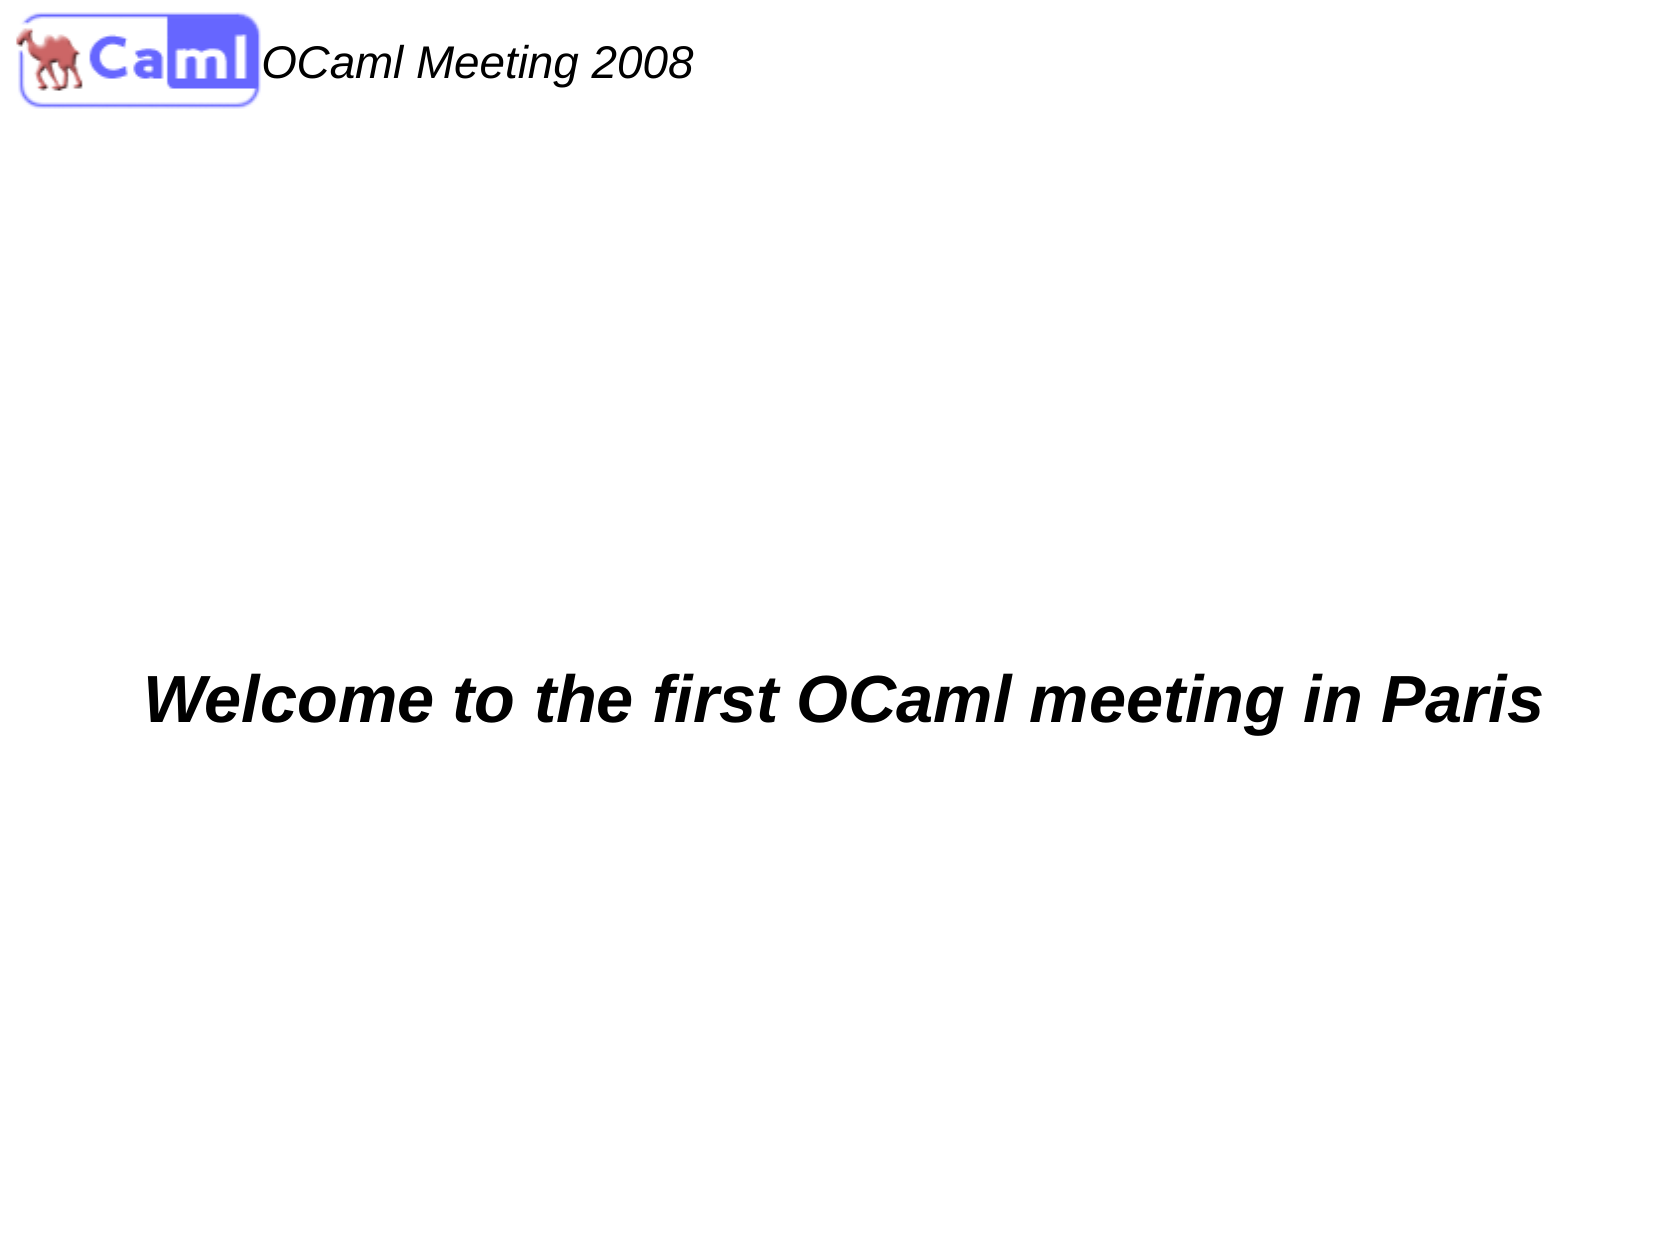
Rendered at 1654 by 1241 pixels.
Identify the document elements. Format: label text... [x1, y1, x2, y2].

picture [13, 3, 267, 119]
subtitle Welcome to the first OCaml meeting in Paris [82, 290, 1571, 1109]
